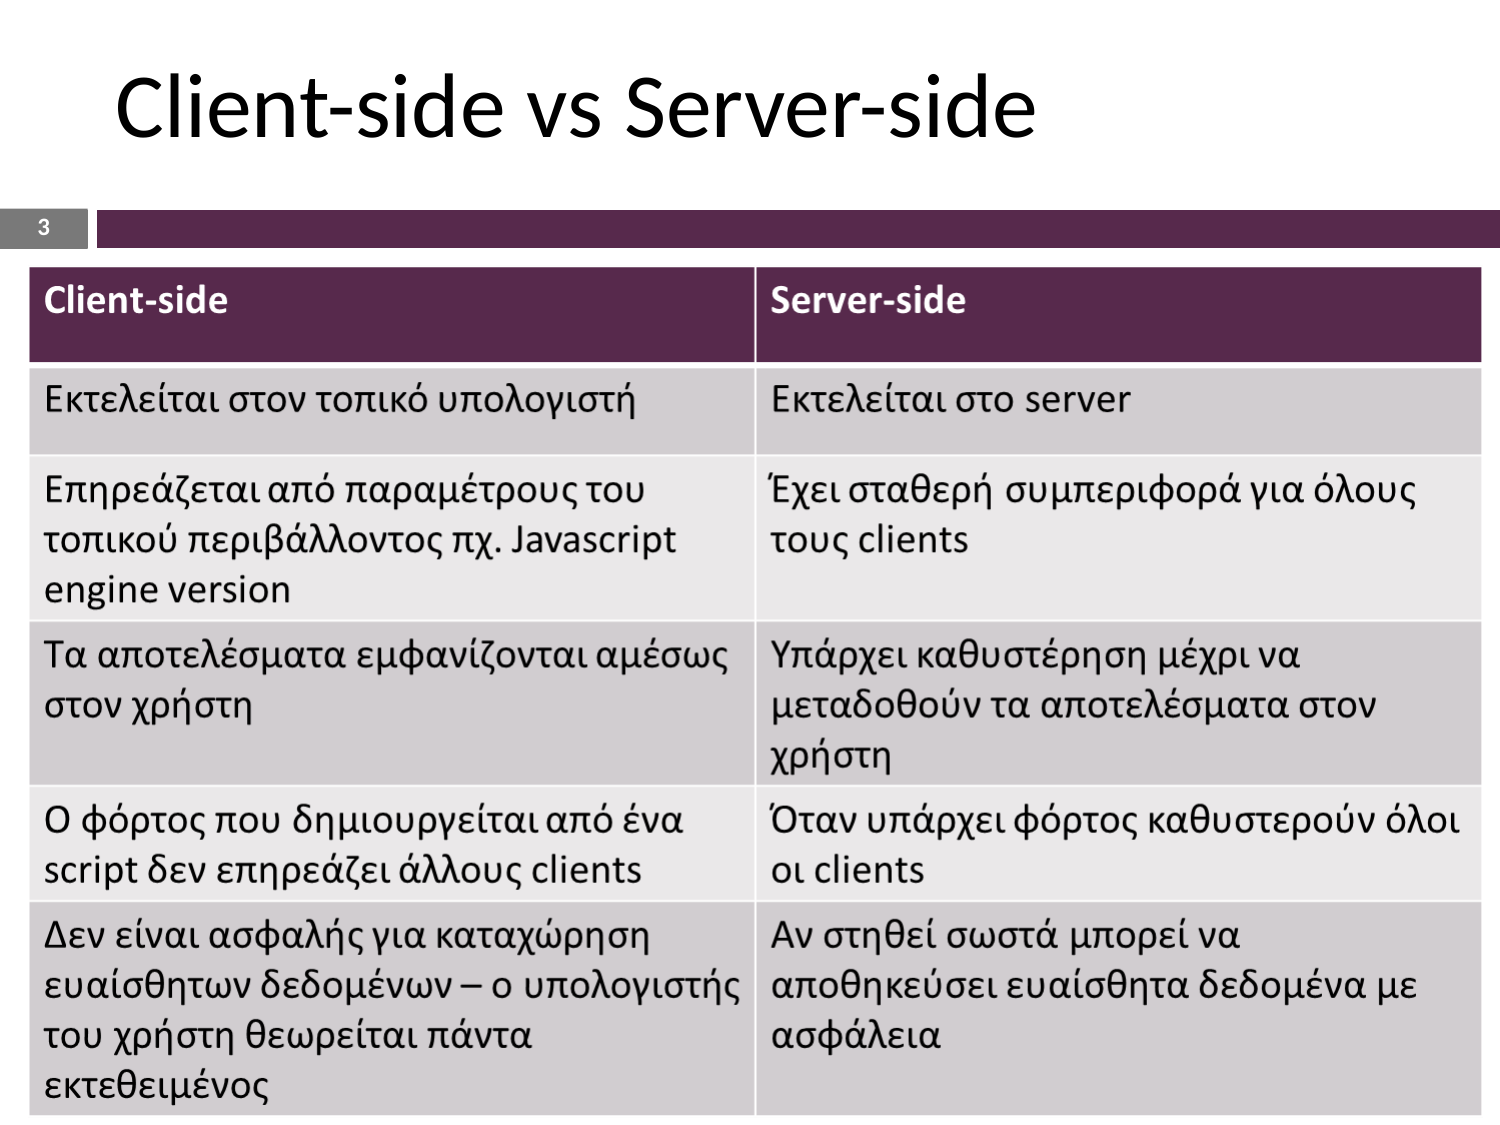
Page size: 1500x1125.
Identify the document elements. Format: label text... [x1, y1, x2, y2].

title Client-side vs Server-side [100, 19, 1438, 182]
picture [28, 262, 1483, 1125]
text_box 3 [0, 208, 88, 249]
